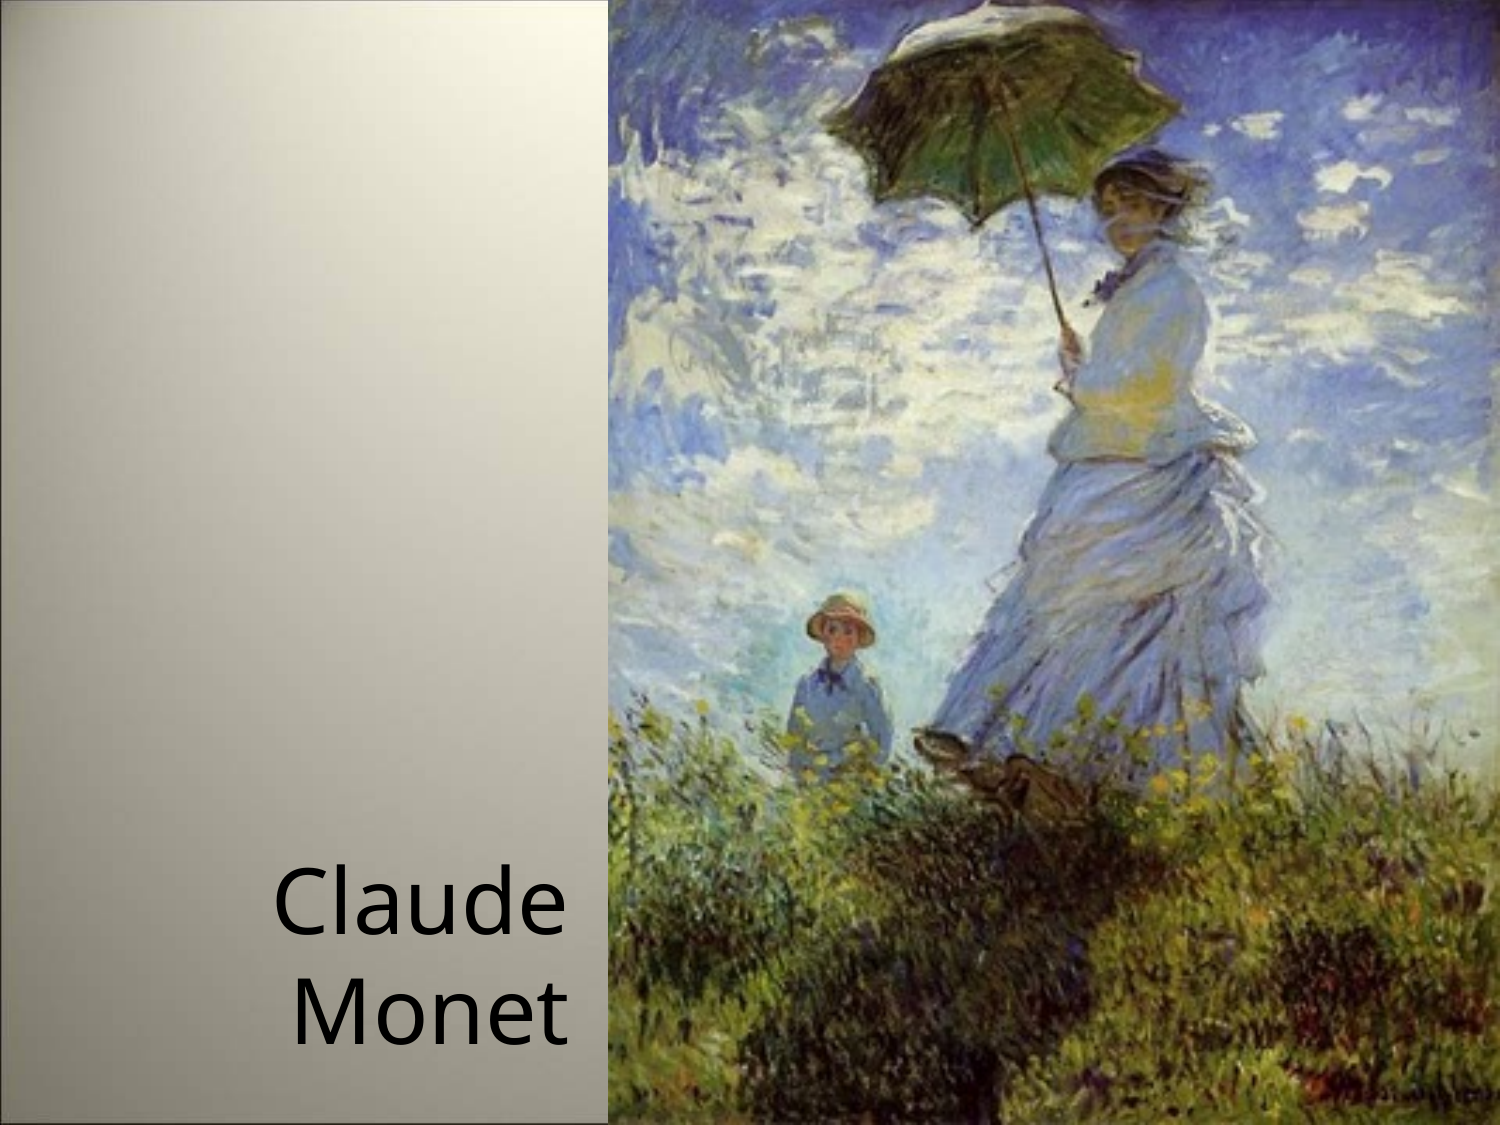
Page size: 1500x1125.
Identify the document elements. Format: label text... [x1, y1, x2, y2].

picture [0, 0, 1500, 1125]
text_box Claude Monet [135, 835, 585, 1071]
